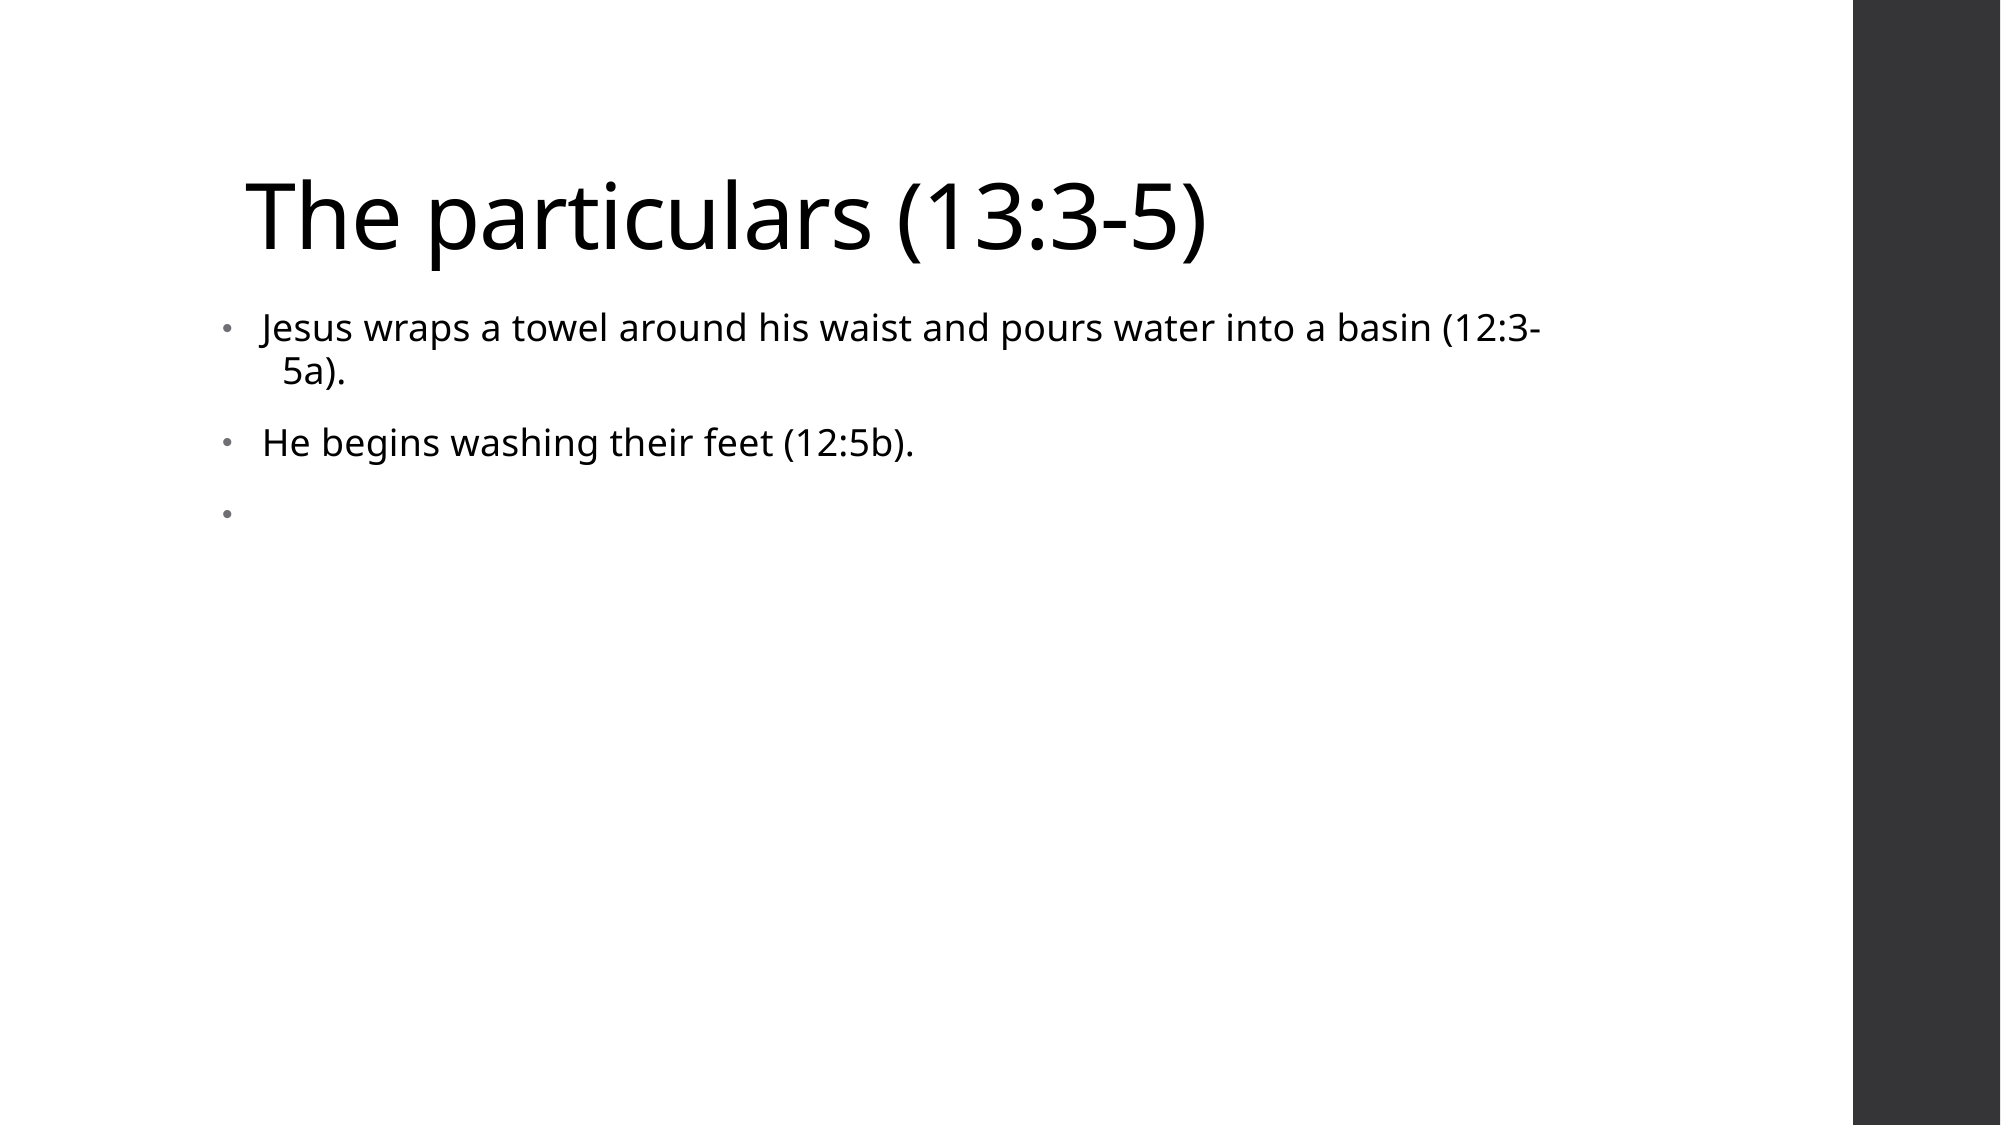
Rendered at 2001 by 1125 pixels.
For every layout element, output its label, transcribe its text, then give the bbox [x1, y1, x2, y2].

title The particulars (13:3-5) [206, 60, 1797, 278]
list Jesus wraps a towel around his waist and pours water into a basin (12:3-5a). He begins washing their feet (12:5b). [206, 299, 1617, 1014]
